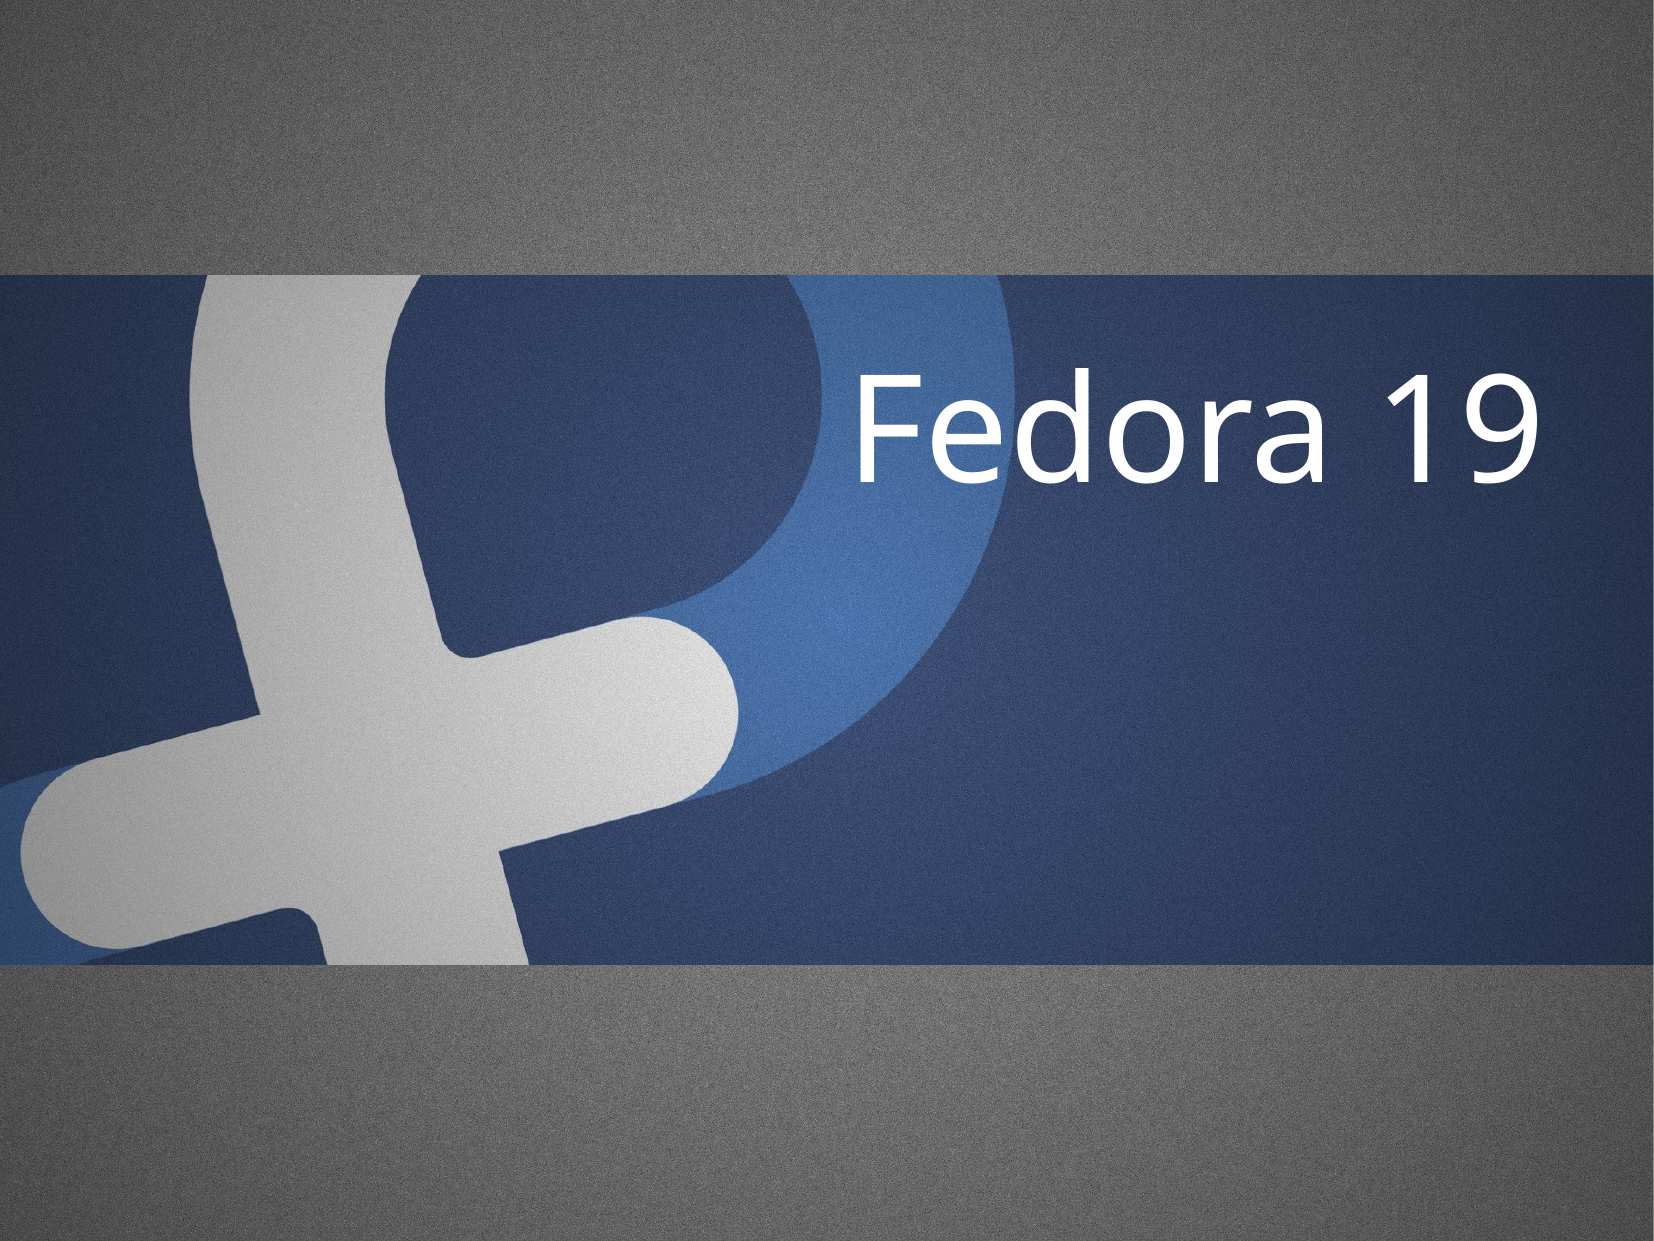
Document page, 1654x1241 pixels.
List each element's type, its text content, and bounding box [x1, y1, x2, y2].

picture [0, 0, 1654, 1241]
text_box Fedora 19 [446, 315, 1561, 654]
